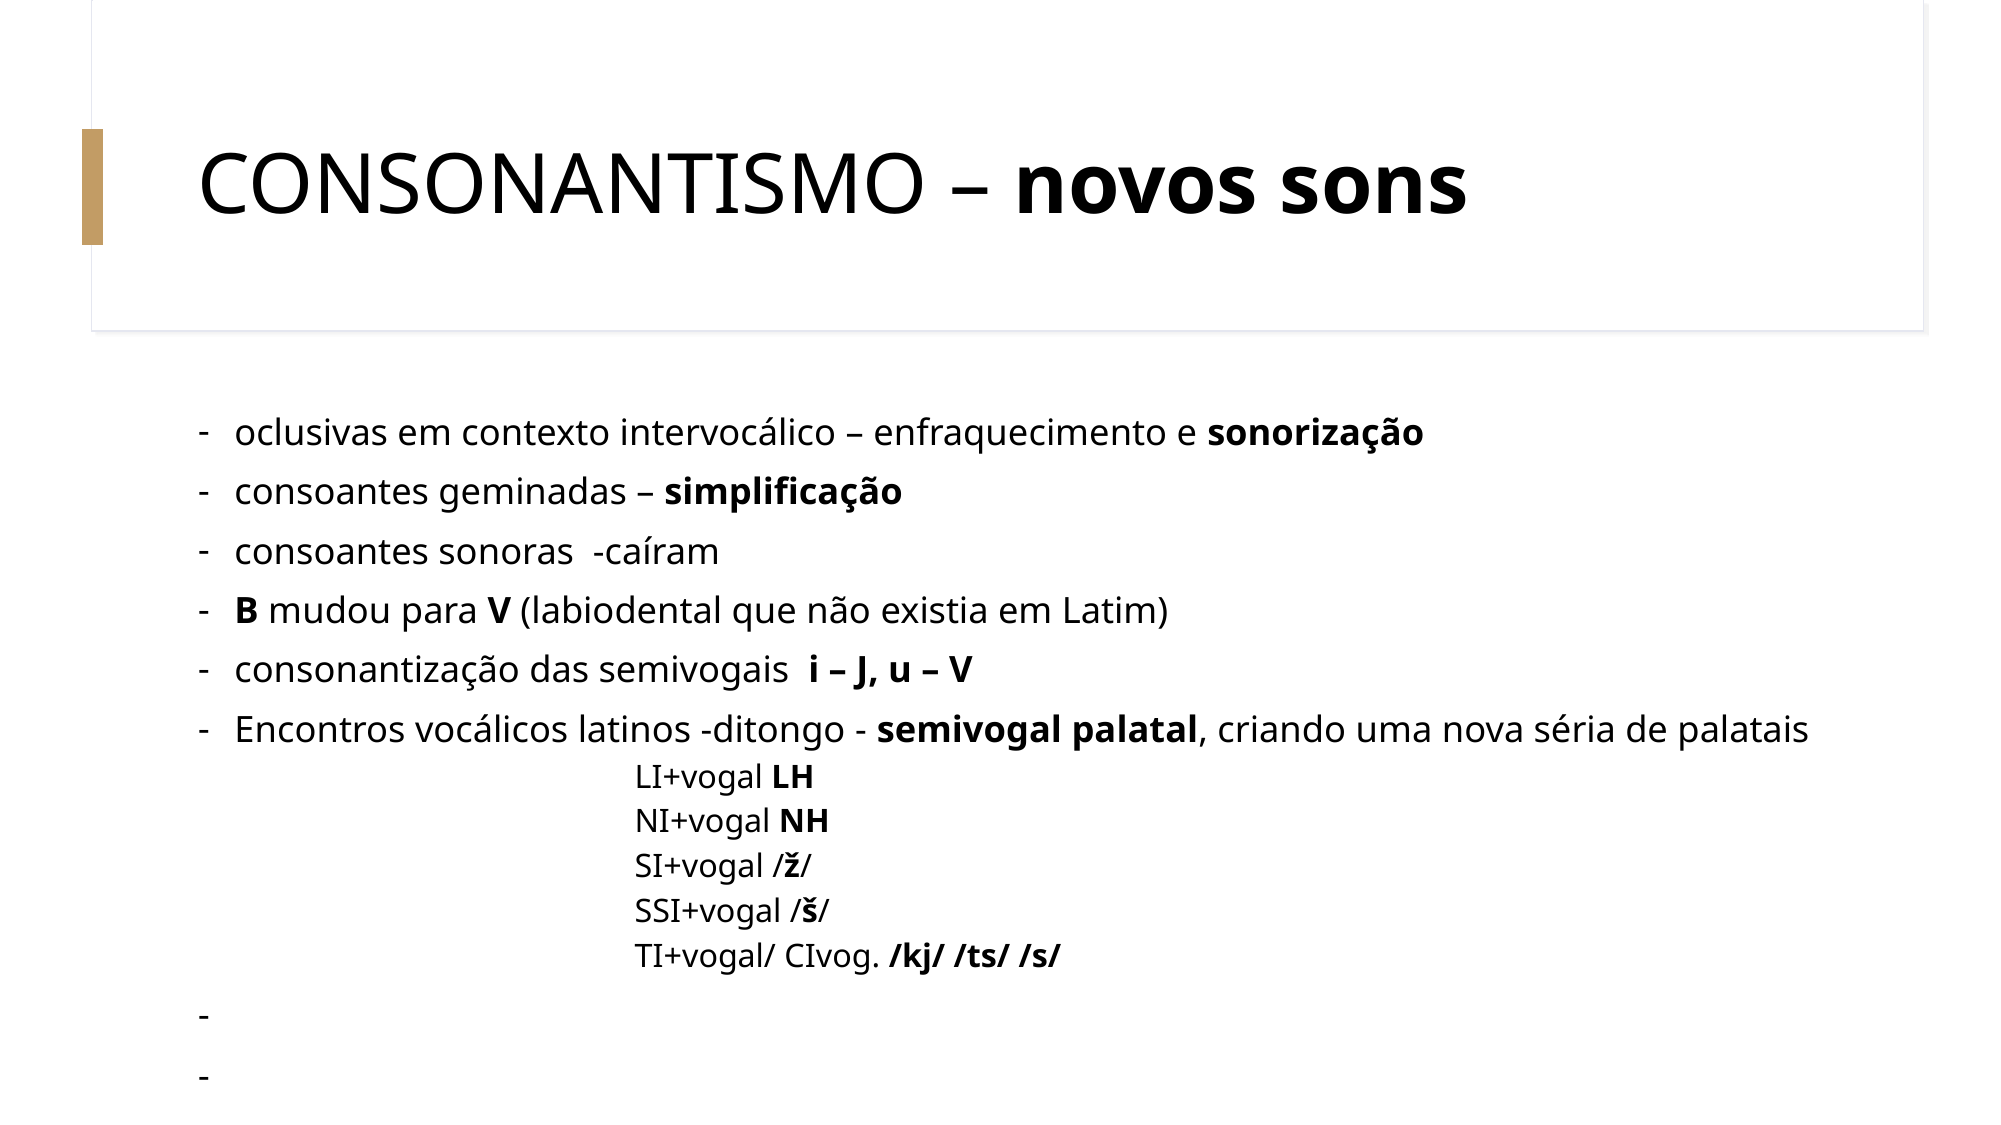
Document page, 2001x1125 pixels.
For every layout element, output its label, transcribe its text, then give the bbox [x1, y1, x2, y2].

list oclusivas em contexto intervocálico – enfraquecimento e sonorização consoantes geminadas – simplificação consoantes sonoras -caíram B mudou para V (labiodental que não existia em Latim) consonantização das semivogais i – J, u – V Encontros vocálicos latinos -ditongo - semivogal palatal, criando uma nova séria de palatais LI+vogal LH NI+vogal NH SI+vogal /ž/ SSI+vogal /š/ TI+vogal/ CIvog. /kj/ /ts/ /s/ [183, 406, 1852, 1013]
title CONSONANTISMO – novos sons [183, 90, 1852, 284]
